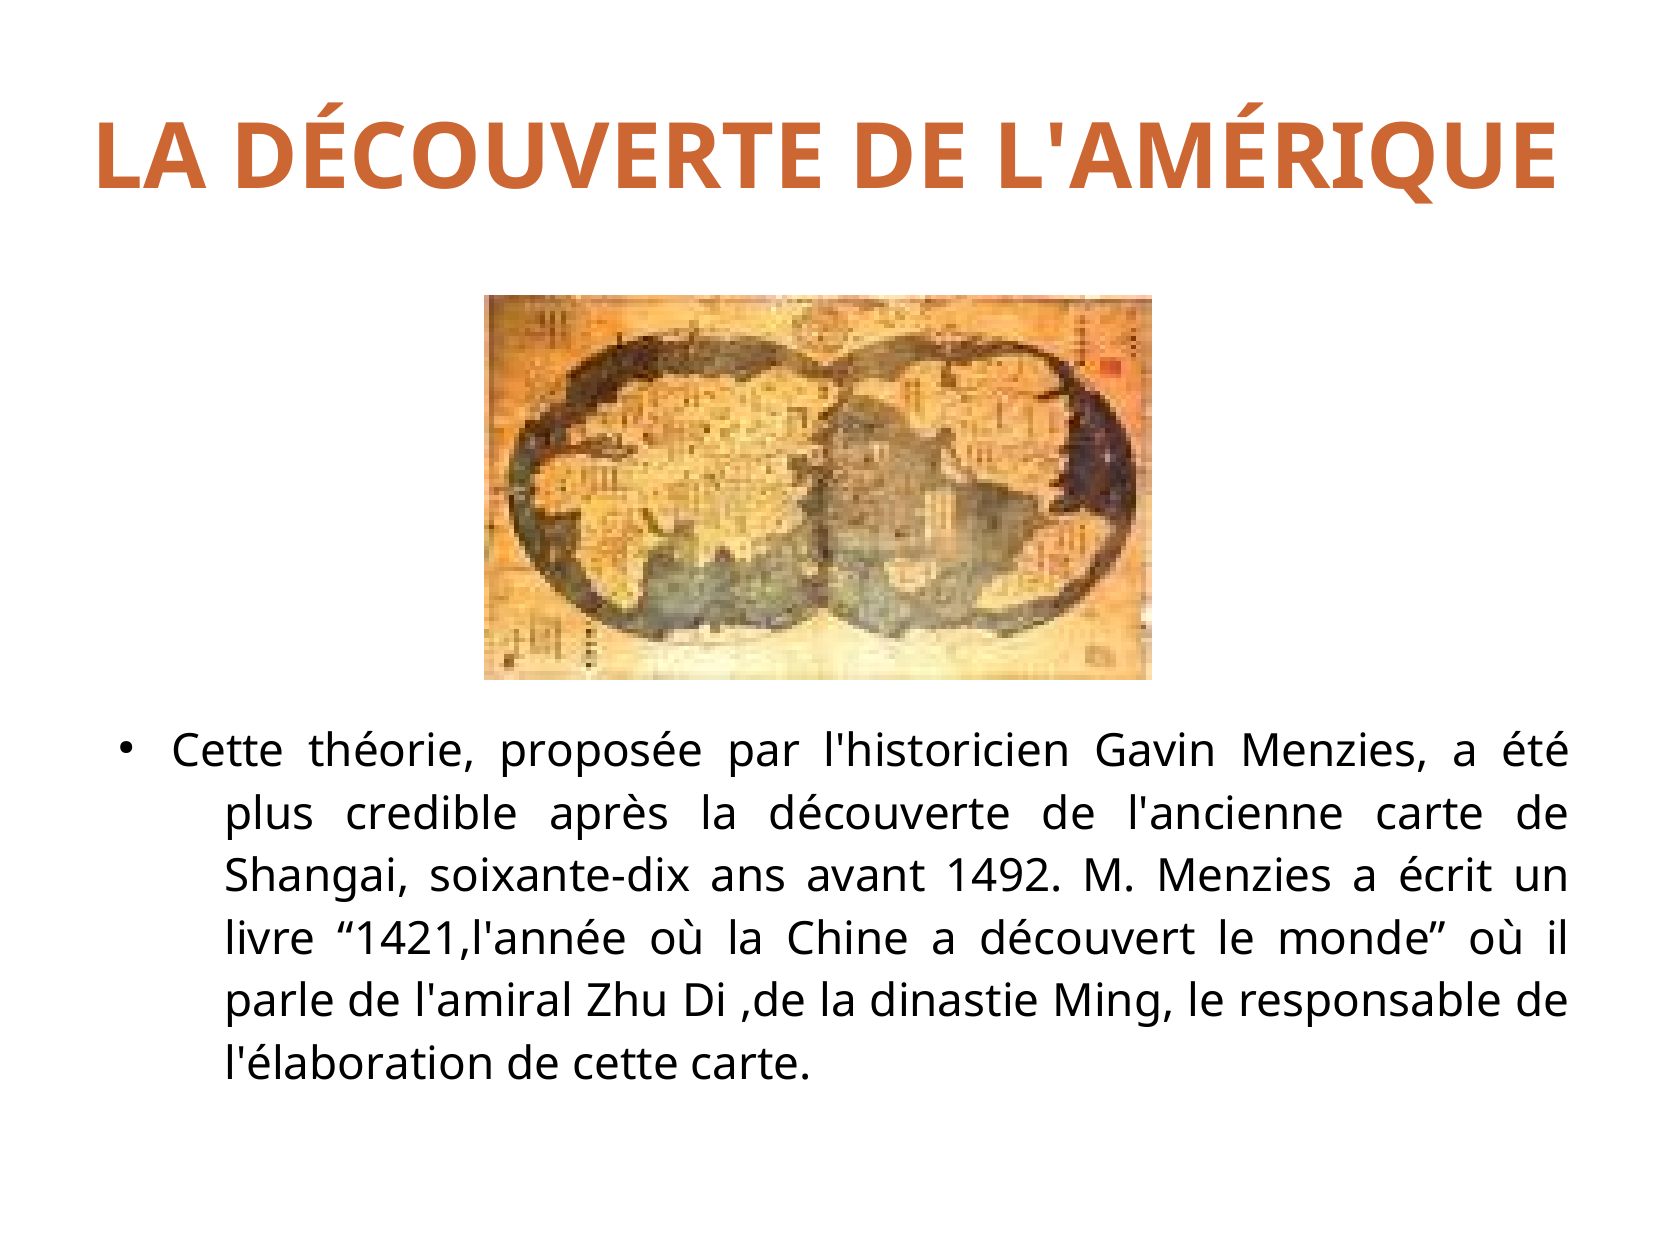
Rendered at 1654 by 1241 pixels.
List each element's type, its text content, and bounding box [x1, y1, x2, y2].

picture [484, 295, 1152, 680]
title LA DÉCOUVERTE DE L'AMÉRIQUE [82, 41, 1571, 265]
list Cette théorie, proposée par l'historicien Gavin Menzies, a été plus credible après la découverte de l'ancienne carte de Shangai, soixante-dix ans avant 1492. M. Menzies a écrit un livre “1421,l'année où la Chine a découvert le monde” où il parle de l'amiral Zhu Di ,de la dinastie Ming, le responsable de l'élaboration de cette carte. [82, 717, 1571, 1109]
